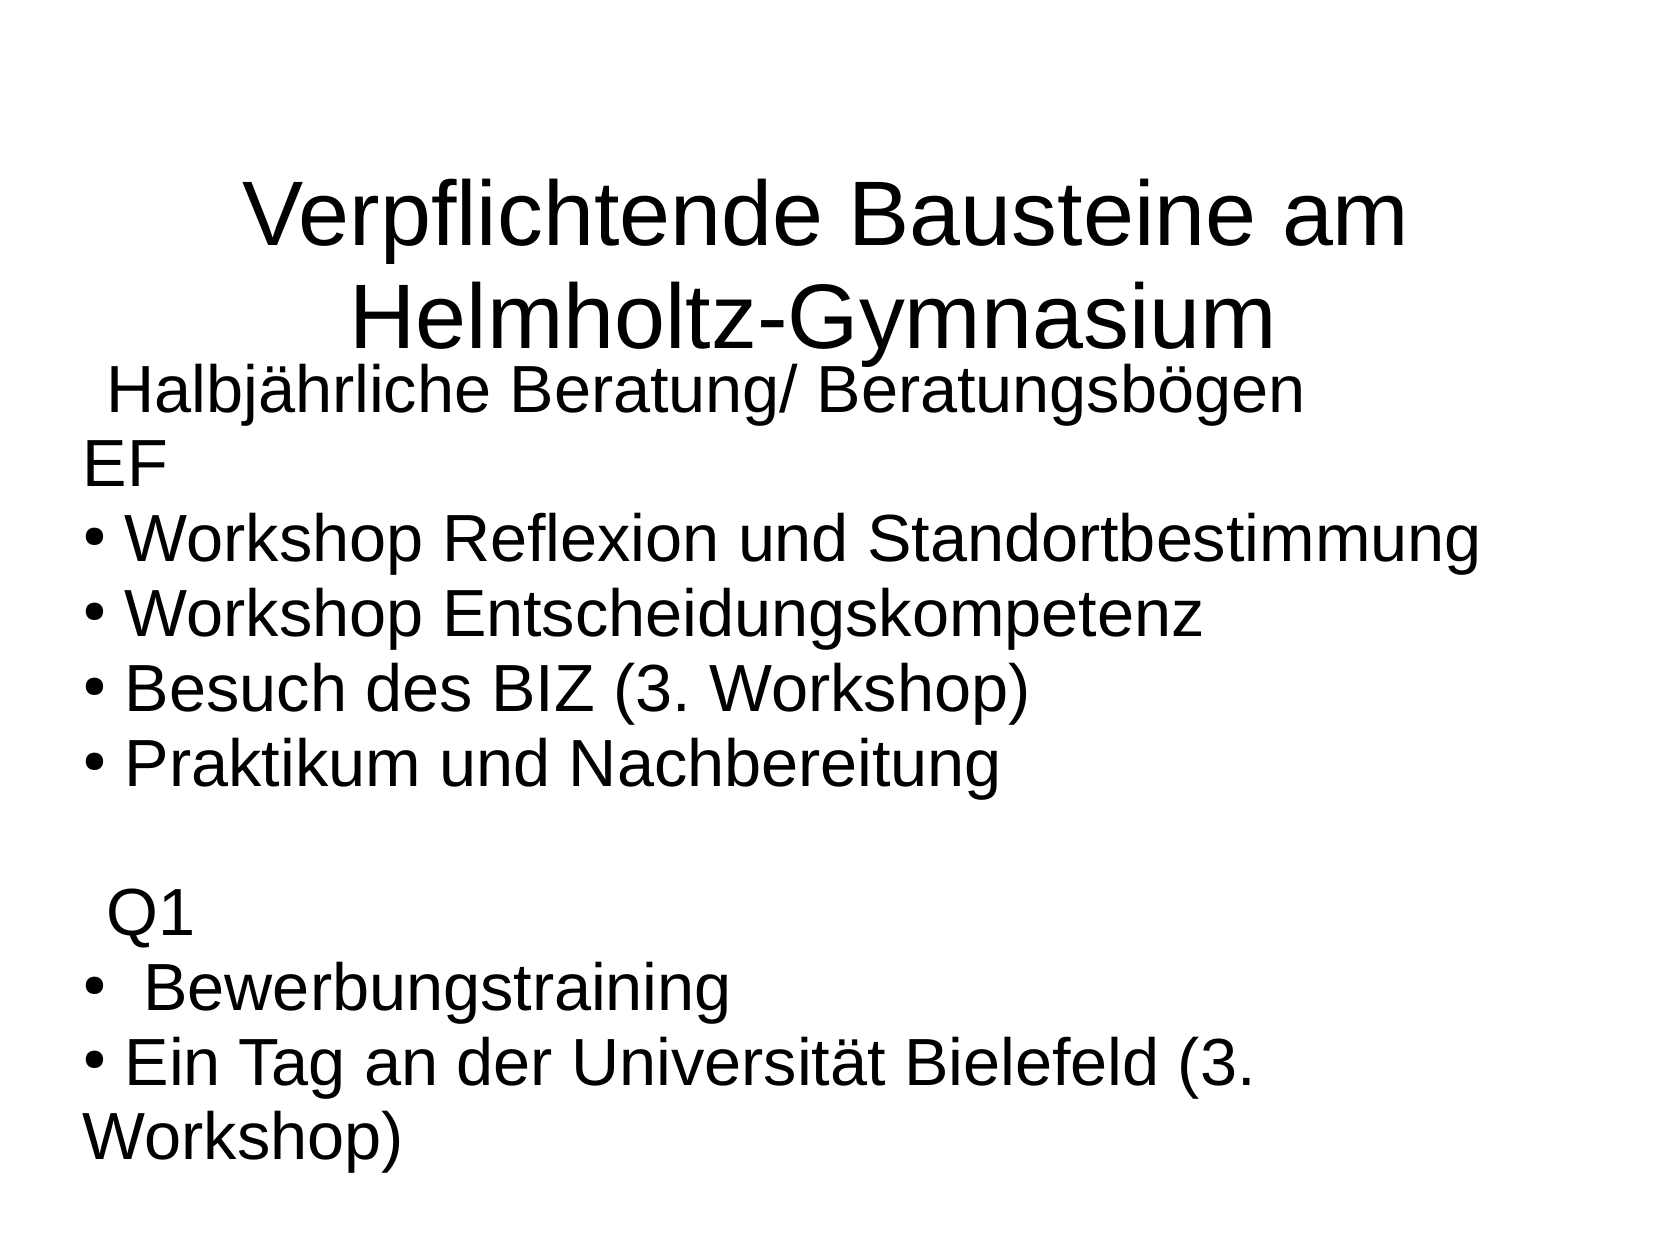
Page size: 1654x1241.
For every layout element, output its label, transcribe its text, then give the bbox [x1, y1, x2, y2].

title Verpflichtende Bausteine am Helmholtz-Gymnasium [82, 161, 1571, 351]
subtitle Halbjährliche Beratung/ Beratungsbögen EF Workshop Reflexion und Standortbestimmung Workshop Entscheidungskompetenz Besuch des BIZ (3. Workshop) Praktikum und Nachbereitung Q1 Bewerbungstraining Ein Tag an der Universität Bielefeld (3. Workshop) [82, 351, 1571, 1241]
